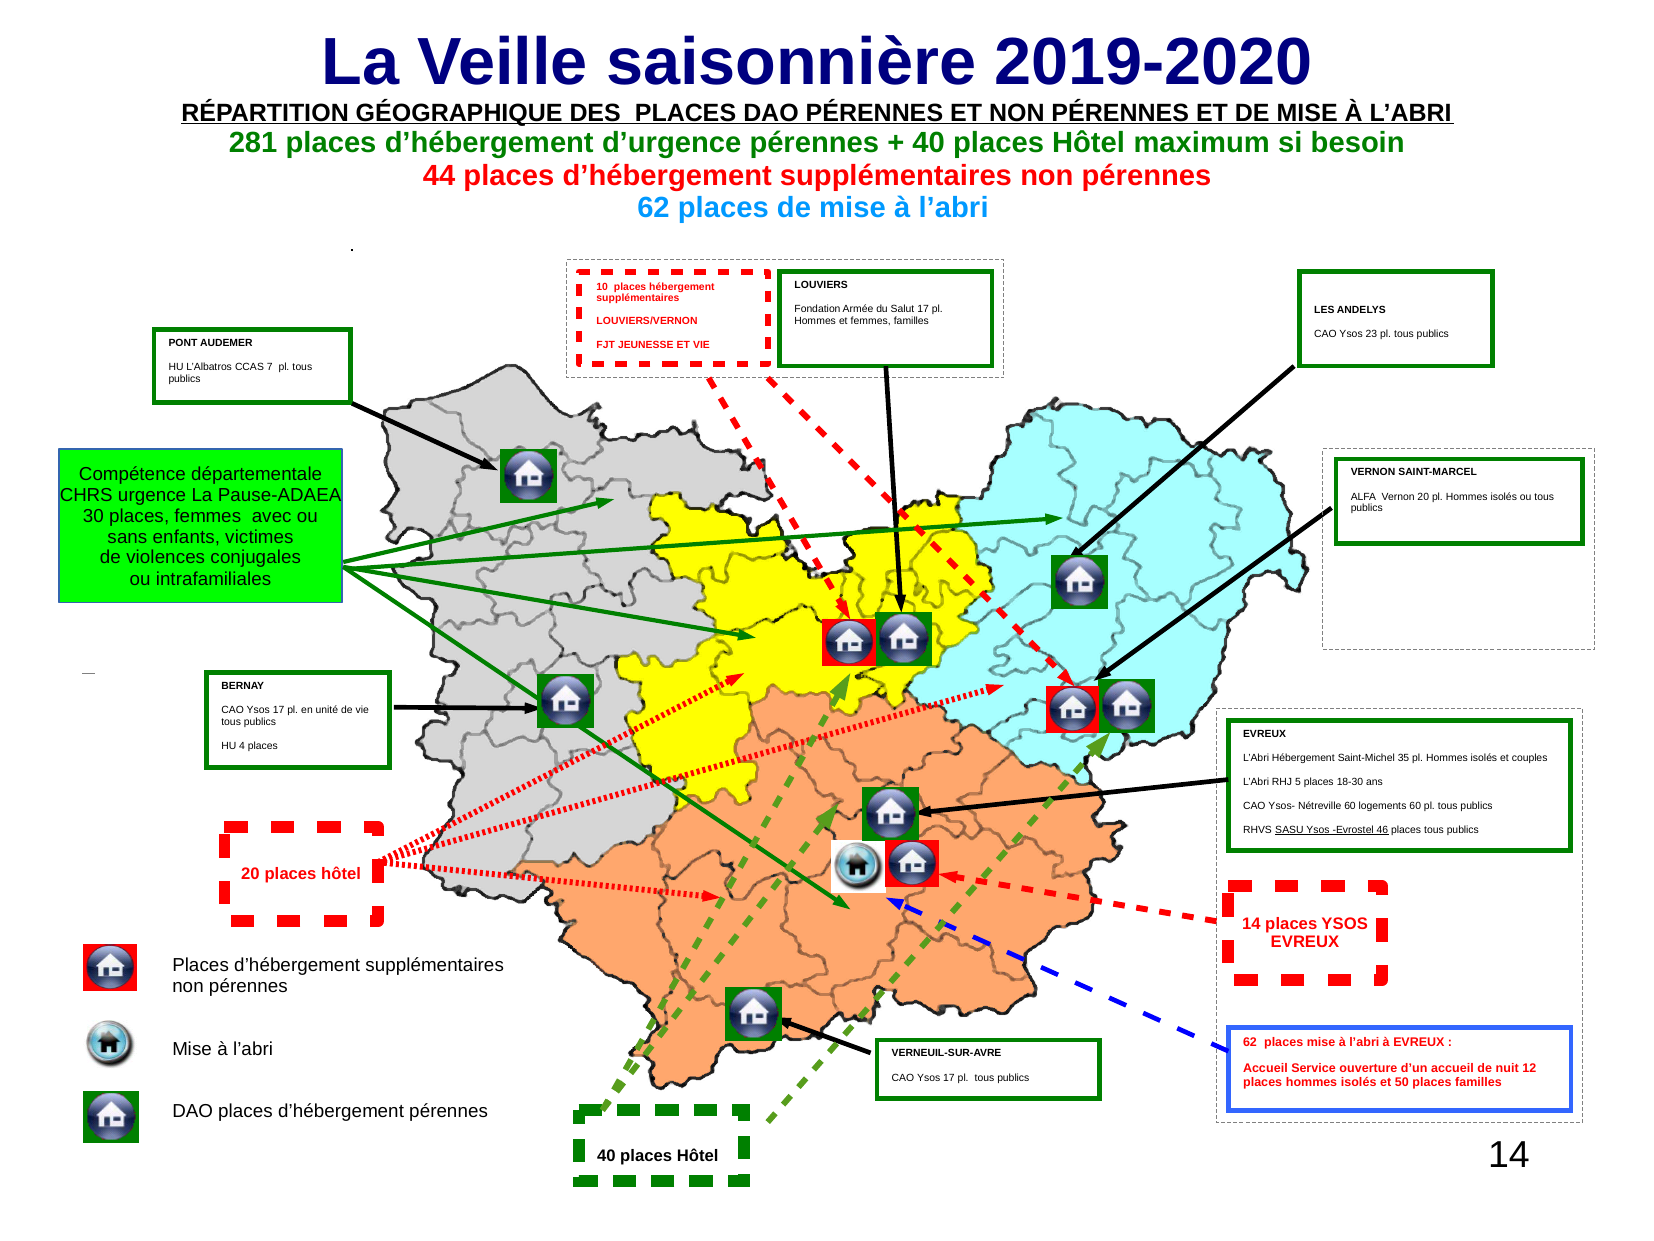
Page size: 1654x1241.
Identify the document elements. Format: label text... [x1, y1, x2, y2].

chart [500, 450, 557, 503]
text_box Places d’hébergement supplémentaires non pérennes Mise à l’abri DAO places d’hébergement pérennes [157, 946, 520, 1143]
text_box VERNEUIL-SUR-AVRE CAO Ysos 17 pl. tous publics [876, 1040, 1100, 1099]
text_box 14 places YSOS EVREUX [1228, 885, 1382, 981]
text_box LES ANDELYS CAO Ysos 23 pl. tous publics [1299, 271, 1493, 367]
chart [1051, 555, 1108, 609]
chart [83, 1091, 139, 1143]
text_box EVREUX L’Abri Hébergement Saint-Michel 35 pl. Hommes isolés et couples L’Abri RHJ 5 places 18-30 ans CAO Ysos- Nétreville 60 logements 60 pl. tous publics RHVS SASU Ysos -Evrostel 46 places tous publics [1228, 720, 1571, 851]
chart [1098, 679, 1155, 733]
text_box 10 places hébergement supplémentaires LOUVIERS/VERNON FJT JEUNESSE ET VIE [578, 271, 769, 364]
text_box 20 places 20hôtel [212, 826, 224, 862]
text_box La Veille saisonnière 2019-2020 RÉPARTITION GÉOGRAPHIQUE DES PLACES DAO PÉRENNES ET NON PÉRENNES ET DE MISE À L’ABRI 281 places d’hébergement d’urgence pérennes + 40 places Hôtel maximum si besoin 44 places d’hébergement supplémentaires non pérennes 62 places de mise à l’abri [23, 17, 1612, 232]
text_box 62 places mise à l’abri à EVREUX : Accueil Service ouverture d’un accueil de nuit 12 places hommes isolés et 50 places familles [1228, 1027, 1571, 1111]
picture [83, 944, 137, 991]
chart [537, 675, 594, 728]
picture [351, 249, 1337, 1168]
text_box 40 places Hôtel [578, 1110, 745, 1182]
text_box <numéro> [1488, 1129, 1570, 1214]
text_box BERNAY CAO Ysos 17 pl. en unité de vie tous publics HU 4 places [206, 672, 390, 768]
chart [725, 987, 782, 1041]
chart [875, 612, 932, 666]
text_box PONT AUDEMER HU L’Albatros CCAS 7 pl. tous publics [153, 329, 351, 403]
text_box LOUVIERS Fondation Armée du Salut 17 pl. Hommes et femmes, familles [779, 271, 993, 367]
chart [862, 787, 919, 841]
text_box Compétence départementale CHRS urgence La Pause-ADAEA 30 places, femmes avec ou sans enfants, victimes de violences conjugales ou intrafamiliales [59, 448, 342, 603]
text_box 20 places hôtel [224, 826, 379, 922]
text_box VERNON SAINT-MARCEL ALFA Vernon 20 pl. Hommes isolés ou tous publics [1336, 458, 1583, 544]
picture [83, 1018, 137, 1070]
